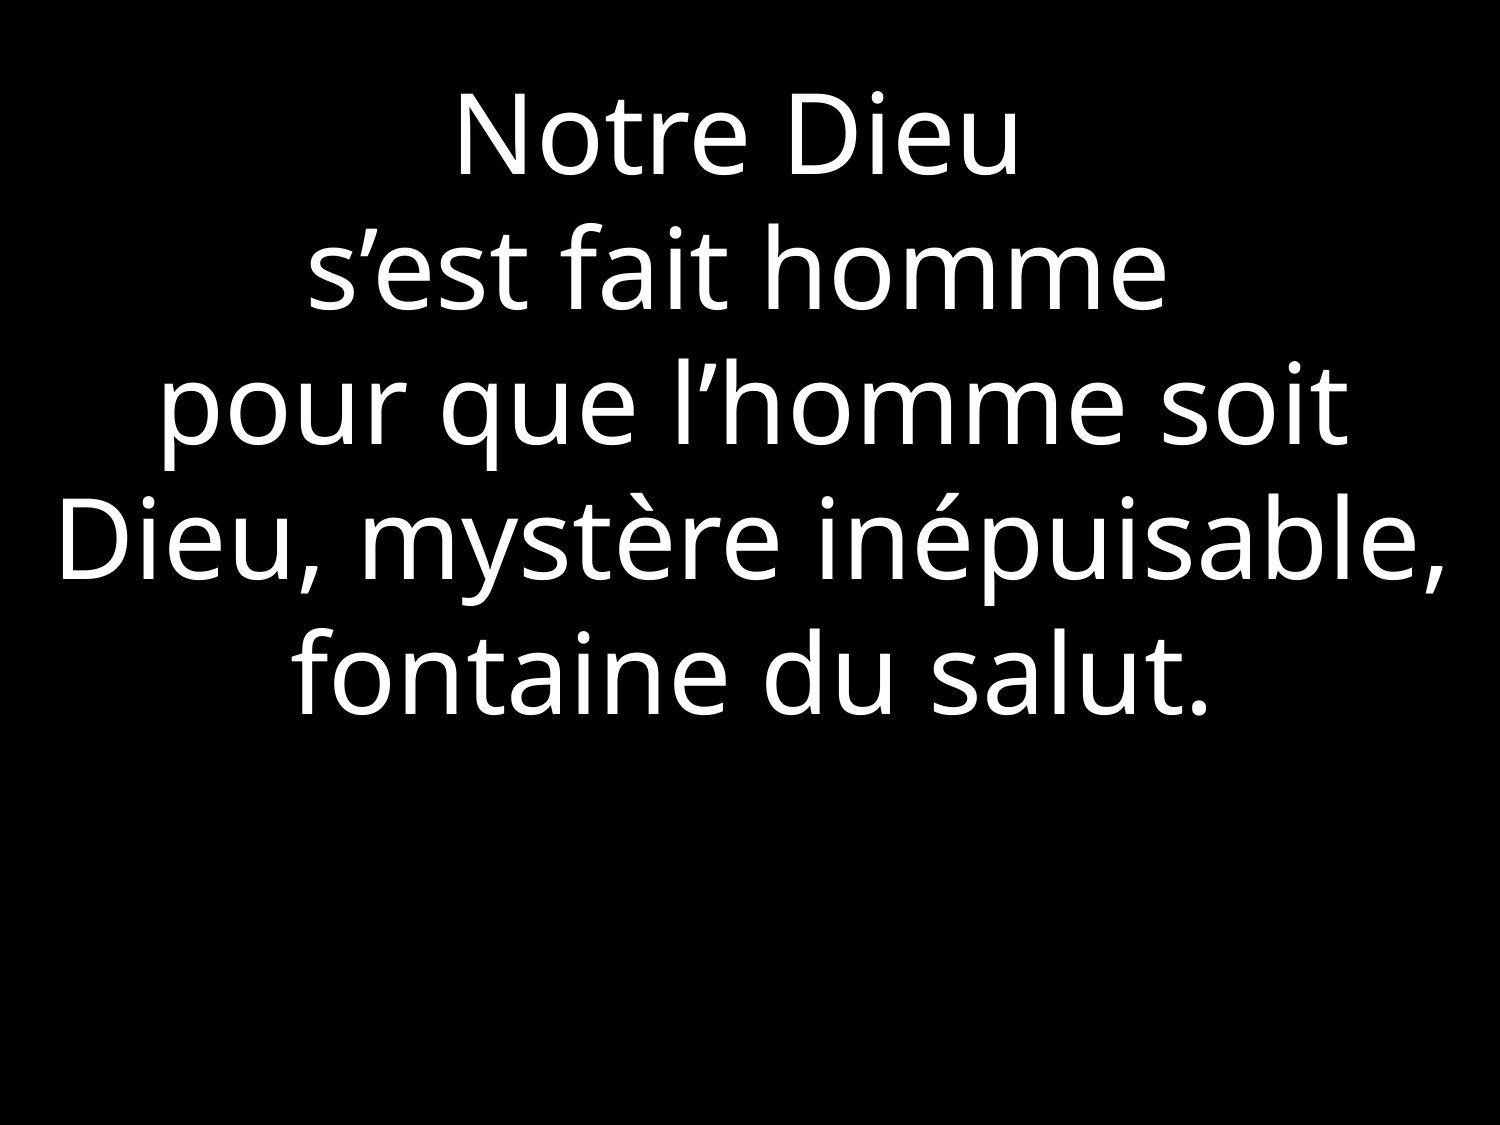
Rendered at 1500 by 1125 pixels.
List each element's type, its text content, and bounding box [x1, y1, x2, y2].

subtitle Notre Dieu s’est fait homme pour que l’homme soit Dieu, mystère inépuisable, fontaine du salut. [5, 54, 1500, 1125]
